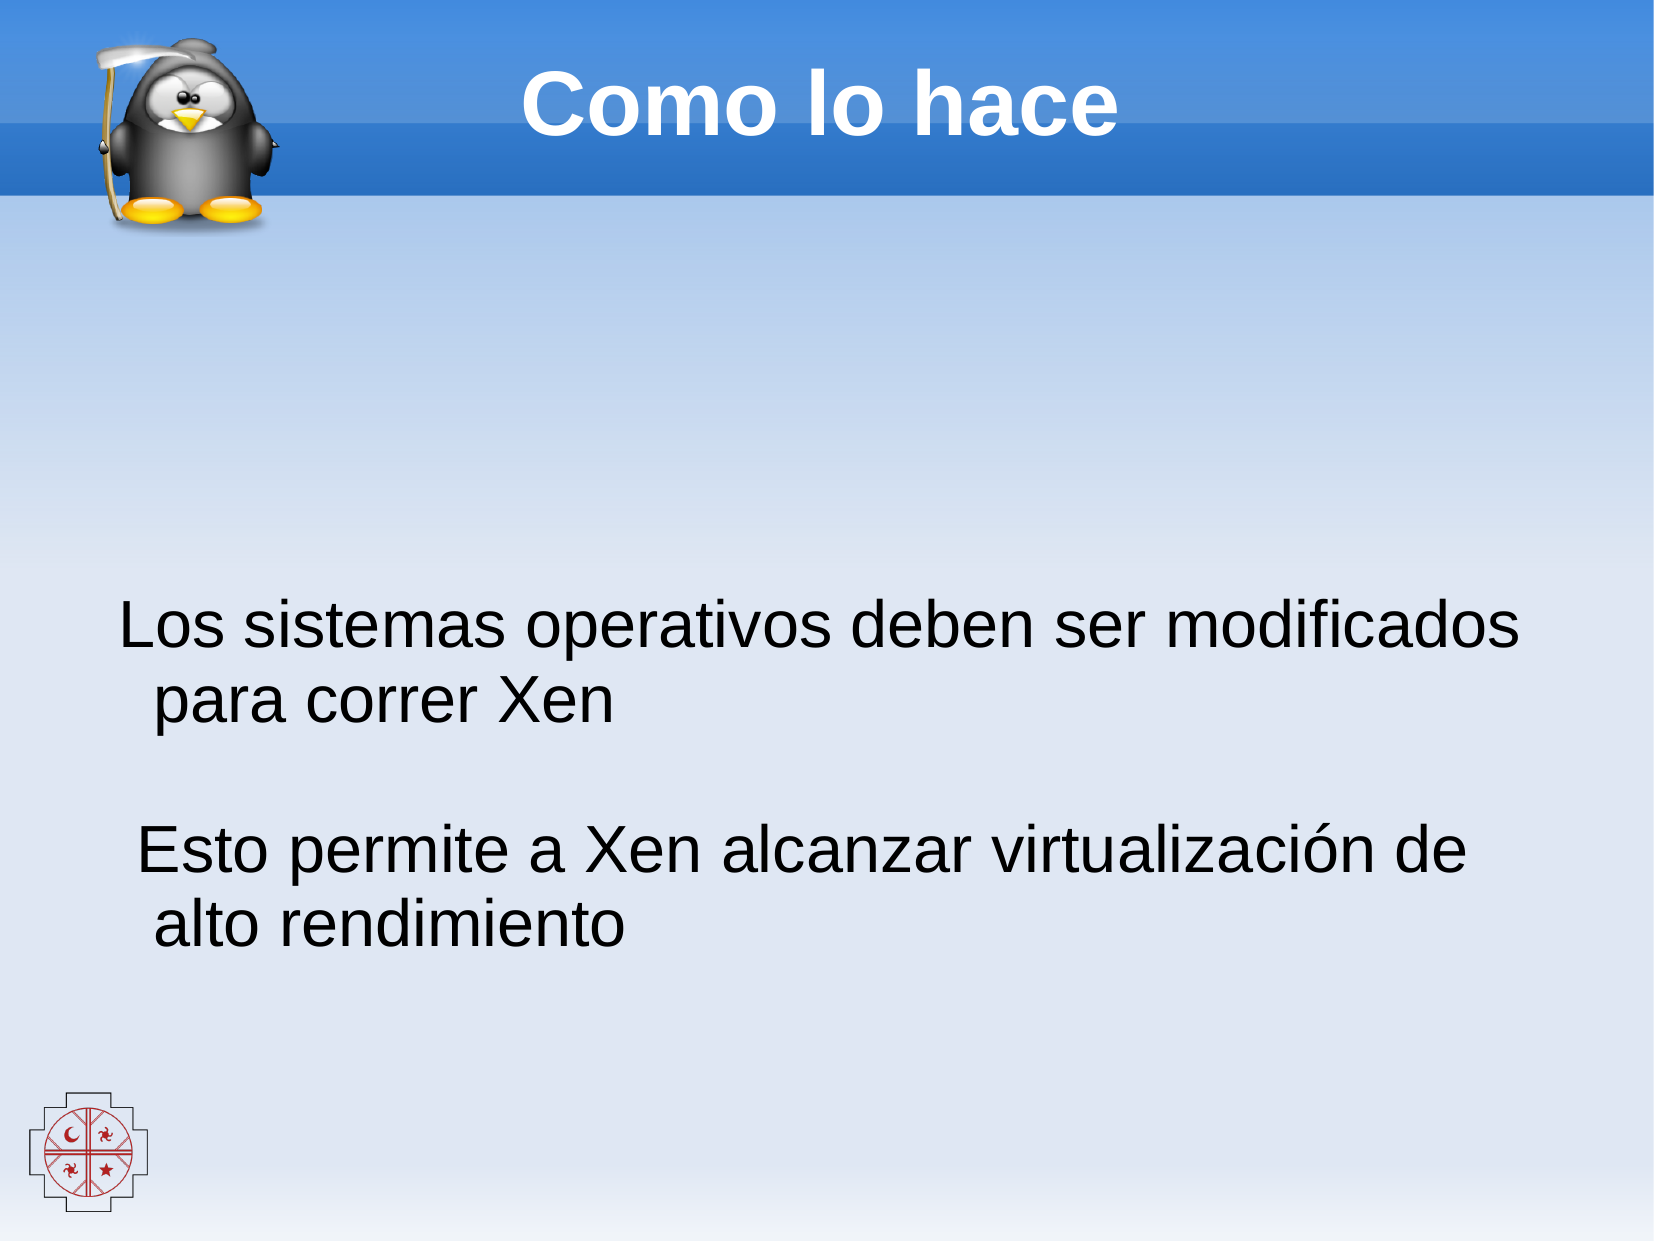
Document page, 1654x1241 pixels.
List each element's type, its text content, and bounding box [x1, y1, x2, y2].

picture [0, 0, 1654, 1241]
text_box Los sistemas operativos deben ser modificados para correr Xen Esto permite a Xen alcanzar virtualización de alto rendimiento [82, 297, 1571, 1102]
title Como lo hace [76, 7, 1565, 200]
